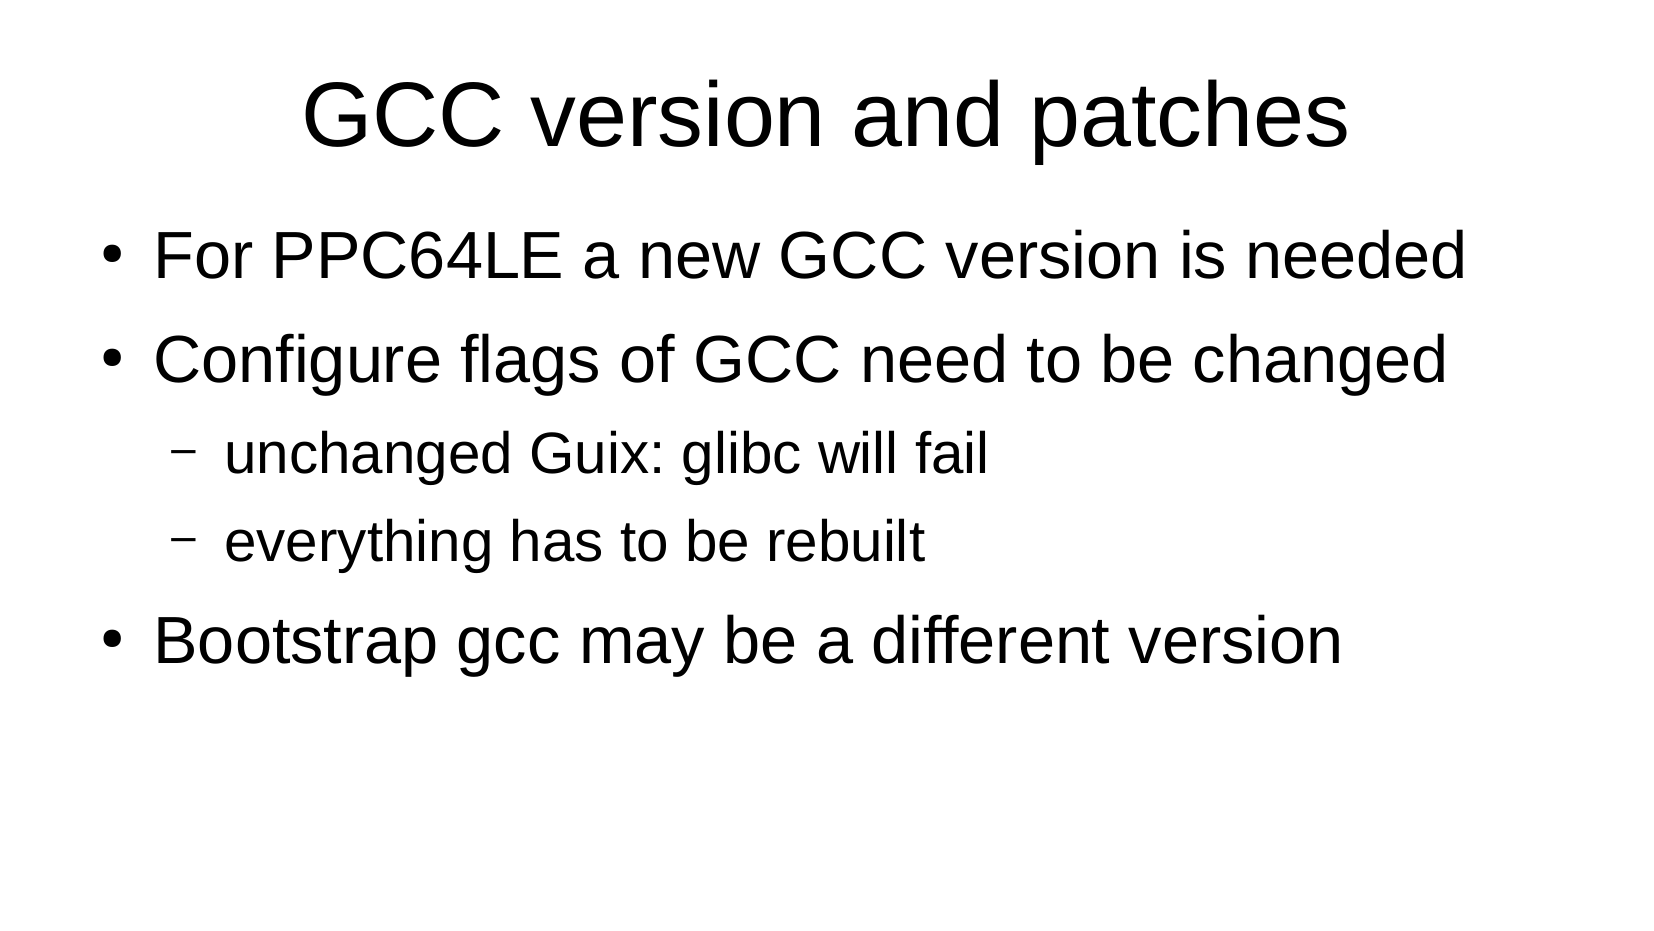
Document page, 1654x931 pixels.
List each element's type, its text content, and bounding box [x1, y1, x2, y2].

list For PPC64LE a new GCC version is needed Configure flags of GCC need to be changed unchanged Guix: glibc will fail everything has to be rebuilt Bootstrap gcc may be a different version [82, 217, 1571, 758]
title GCC version and patches [82, 37, 1571, 193]
